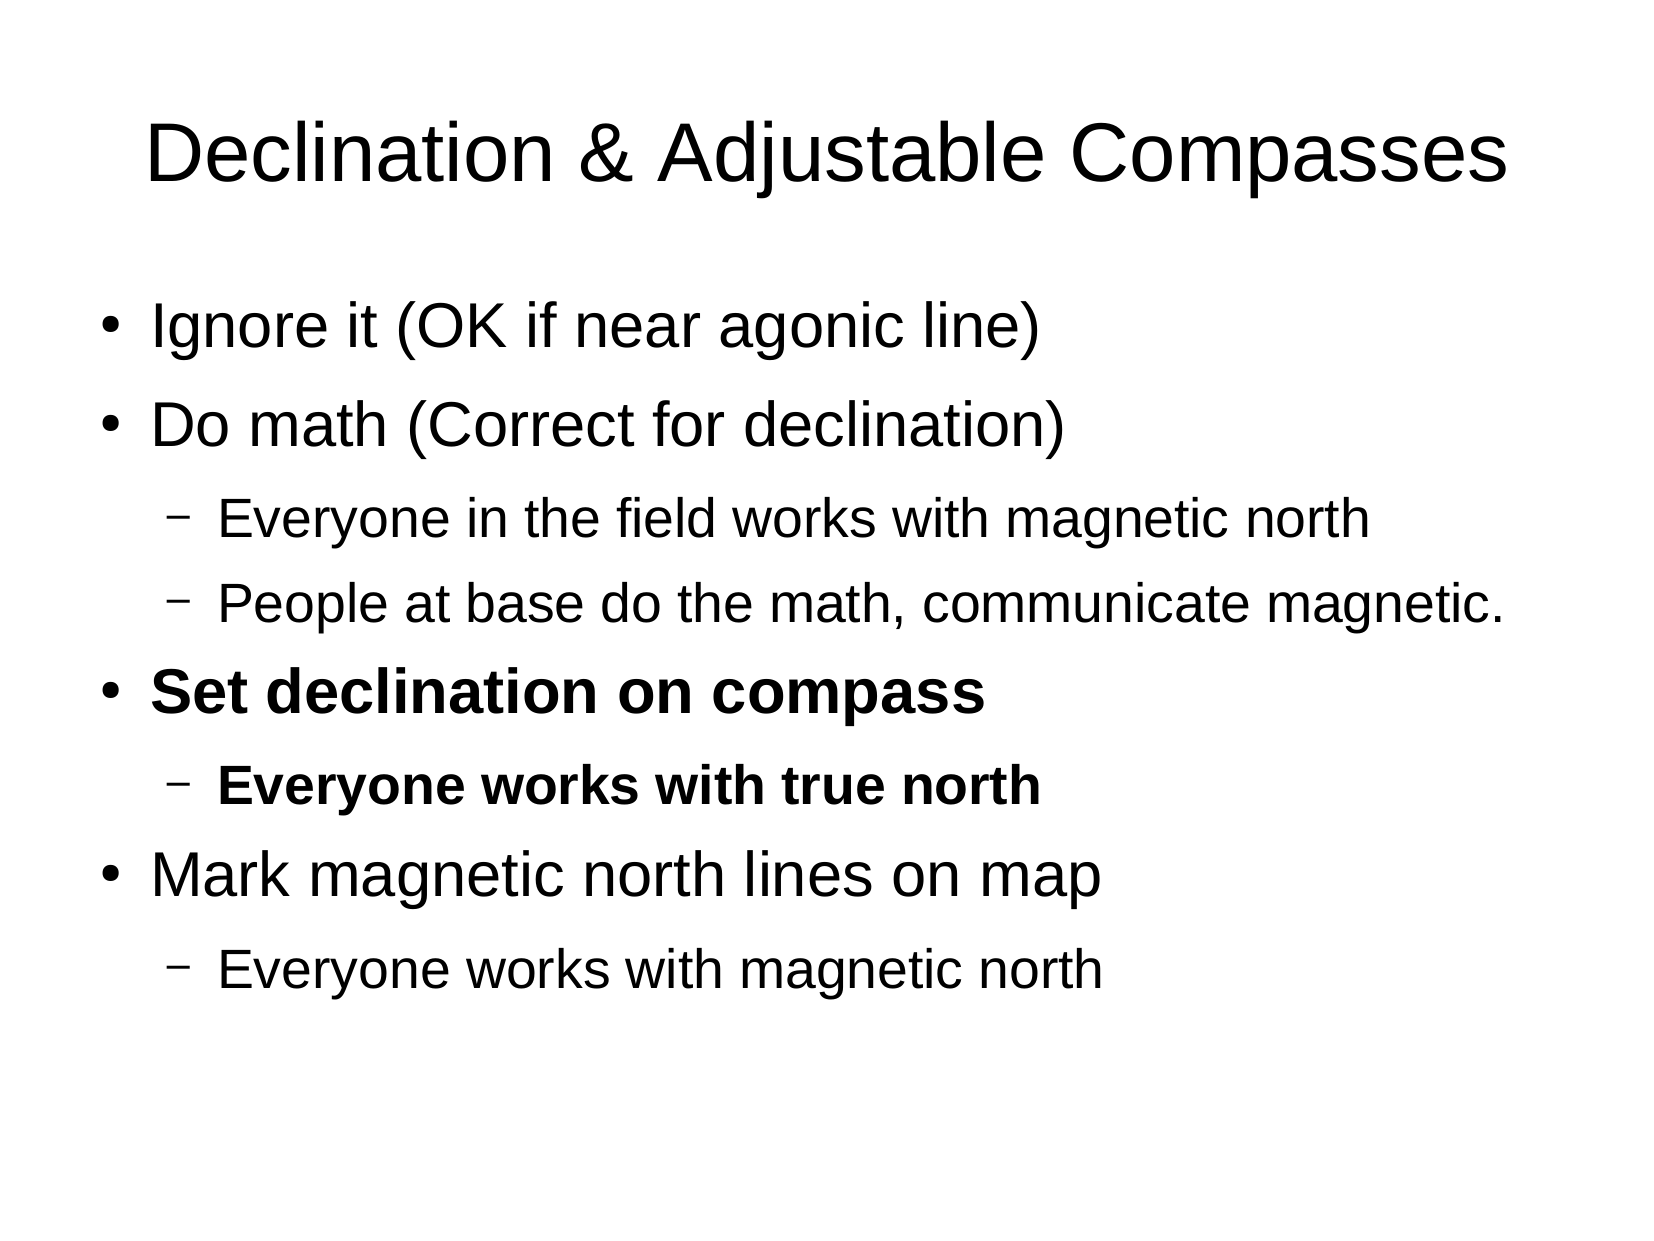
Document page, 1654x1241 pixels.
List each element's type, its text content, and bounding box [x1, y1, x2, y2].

list Ignore it (OK if near agonic line) Do math (Correct for declination) Everyone in the field works with magnetic north People at base do the math, communicate magnetic. Set declination on compass Everyone works with true north Mark magnetic north lines on map Everyone works with magnetic north [82, 290, 1571, 1010]
title Declination & Adjustable Compasses [82, 49, 1571, 257]
